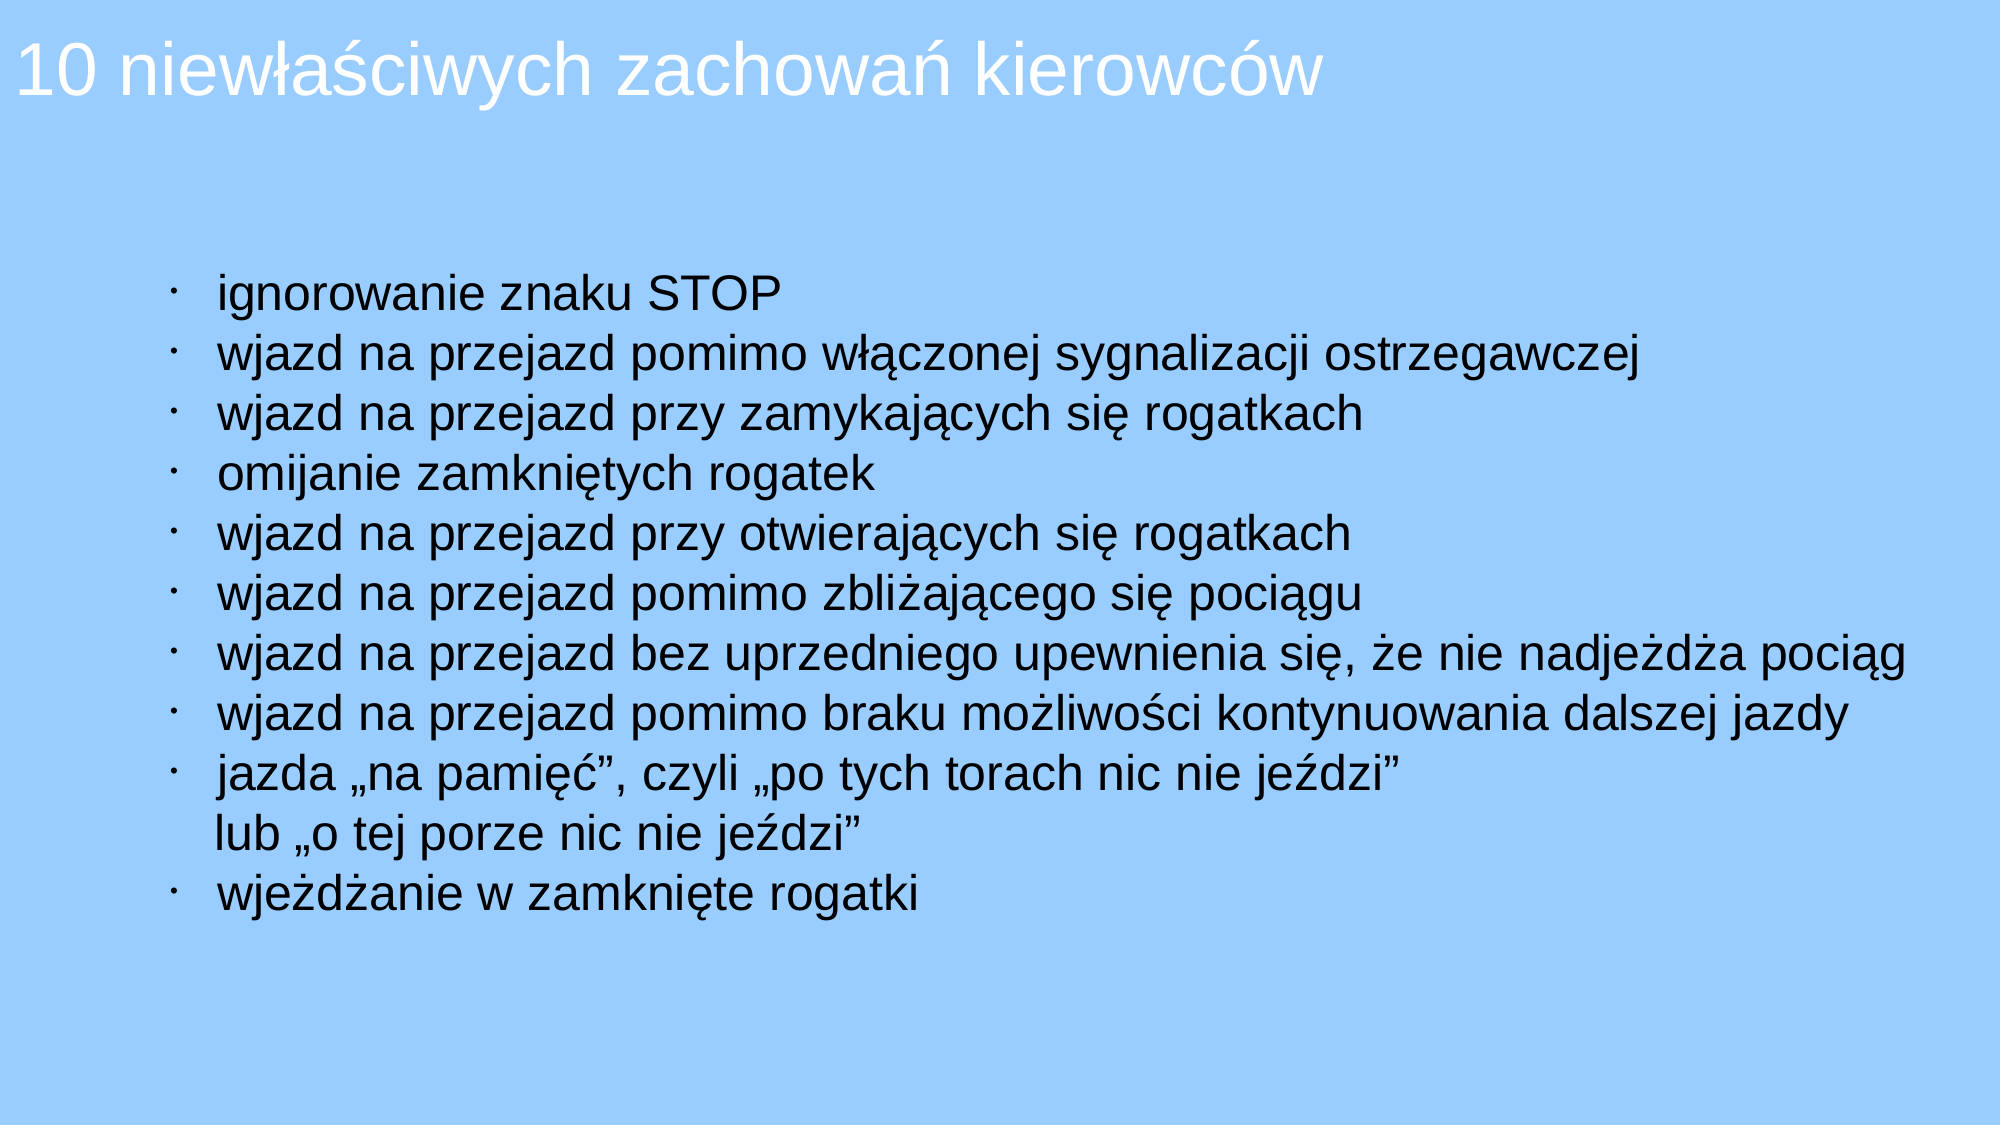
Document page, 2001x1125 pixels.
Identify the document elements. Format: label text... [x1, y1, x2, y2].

text_box ignorowanie znaku STOP wjazd na przejazd pomimo włączonej sygnalizacji ostrzegawczej wjazd na przejazd przy zamykających się rogatkach omijanie zamkniętych rogatek wjazd na przejazd przy otwierających się rogatkach wjazd na przejazd pomimo zbliżającego się pociągu wjazd na przejazd bez uprzedniego upewnienia się, że nie nadjeżdża pociąg wjazd na przejazd pomimo braku możliwości kontynuowania dalszej jazdy jazda „na pamięć”, czyli „po tych torach nic nie jeździ” lub „o tej porze nic nie jeździ” wjeżdżanie w zamknięte rogatki [155, 253, 1923, 929]
title 10 niewłaściwych zachowań kierowców [0, 23, 1725, 78]
